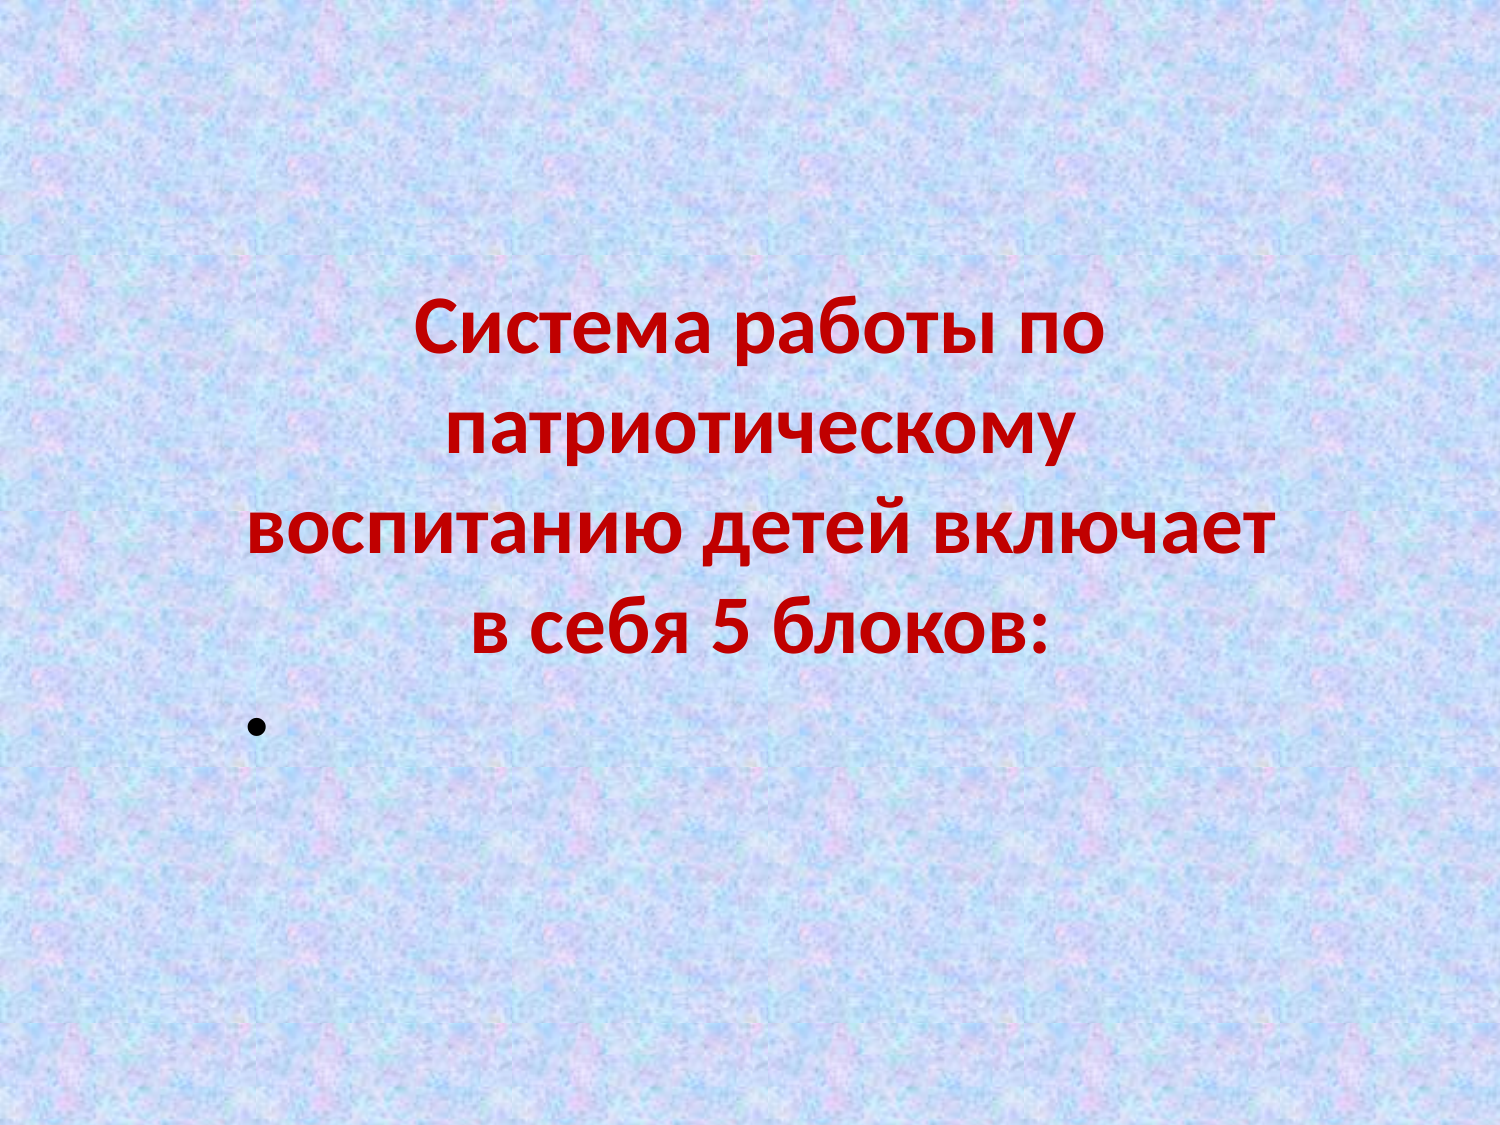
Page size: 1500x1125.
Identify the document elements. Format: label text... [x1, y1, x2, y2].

list Система работы по патриотическому воспитанию детей включает в себя 5 блоков: [230, 262, 1351, 1005]
